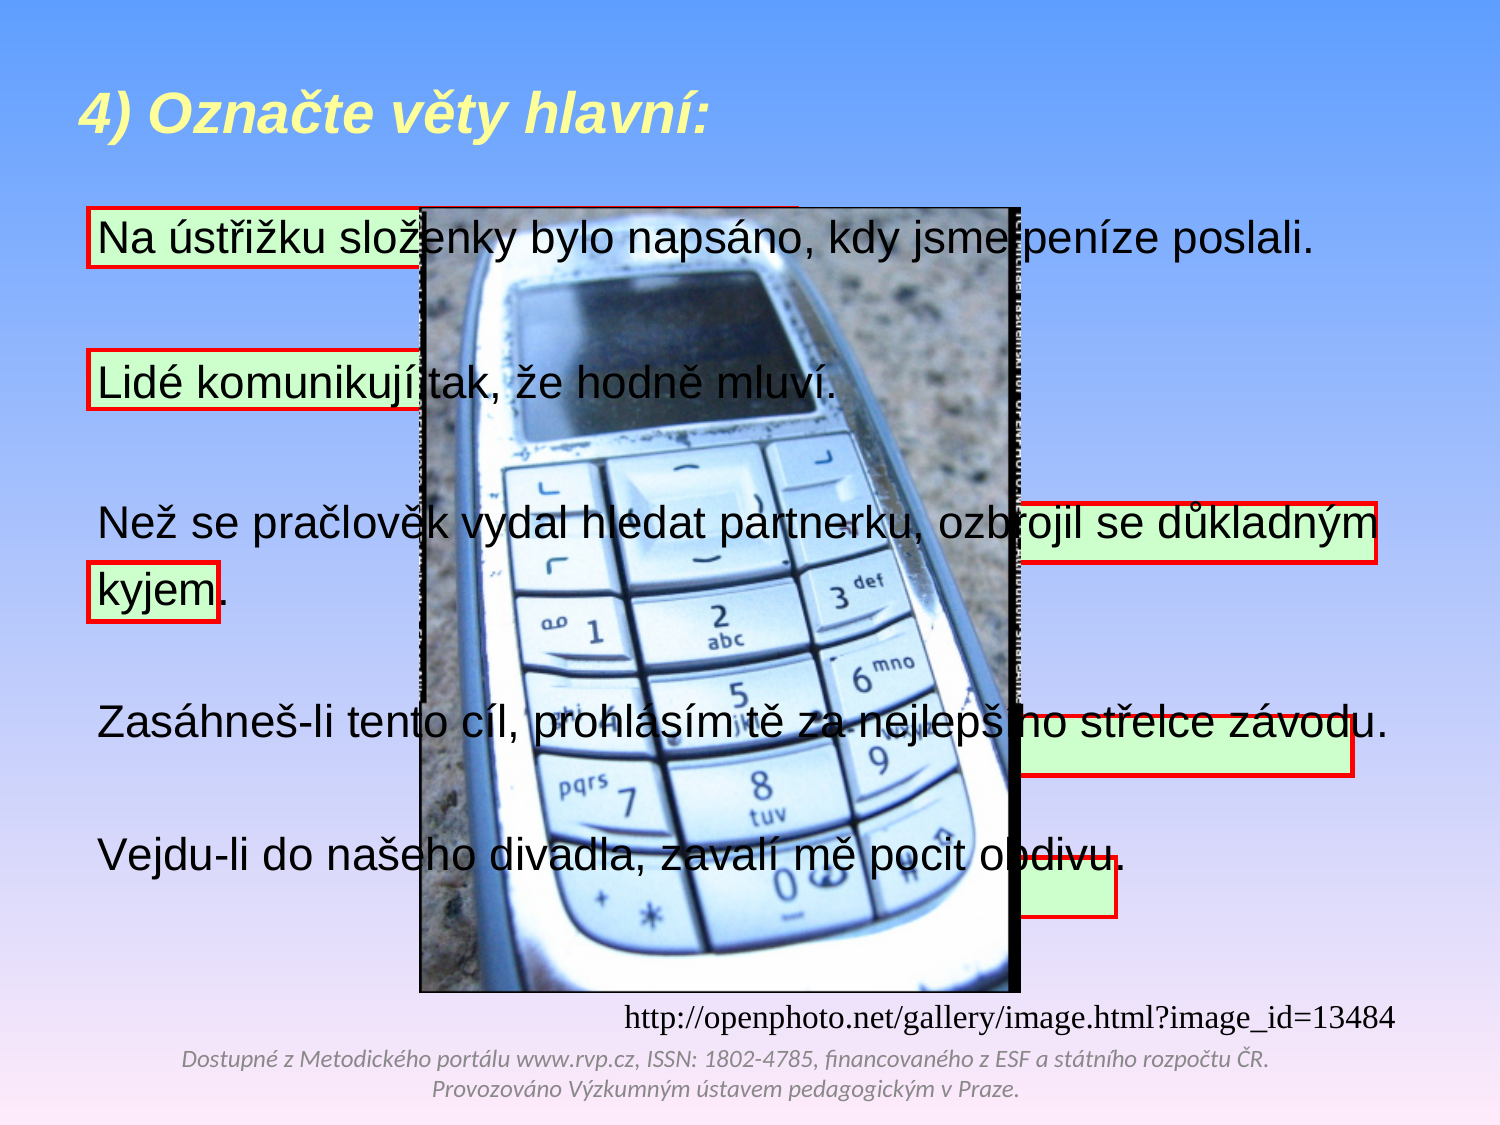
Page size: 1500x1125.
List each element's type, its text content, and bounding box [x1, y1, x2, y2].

title 4) Označte věty hlavní: [64, 42, 1340, 185]
text_box Na ústřižku složenky bylo napsáno, kdy jsme peníze poslali. Lidé komunikují tak, že hodně mluví. Než se pračlověk vydal hledat partnerku, ozbrojil se důkladným kyjem. Zasáhneš-li tento cíl, prohlásím tě za nejlepšího střelce závodu. Vejdu-li do našeho divadla, zavalí mě pocit obdivu. [82, 196, 1500, 965]
picture [419, 965, 1021, 993]
text_box http://openphoto.net/gallery/image.html?image_id=13484 [609, 987, 1413, 1044]
text_box Dostupné z Metodického portálu www.rvp.cz, ISSN: 1802-4785, financovaného z ESF a státního rozpočtu ČR. Provozováno Výzkumným ústavem pedagogickým v Praze. [105, 1042, 1348, 1103]
